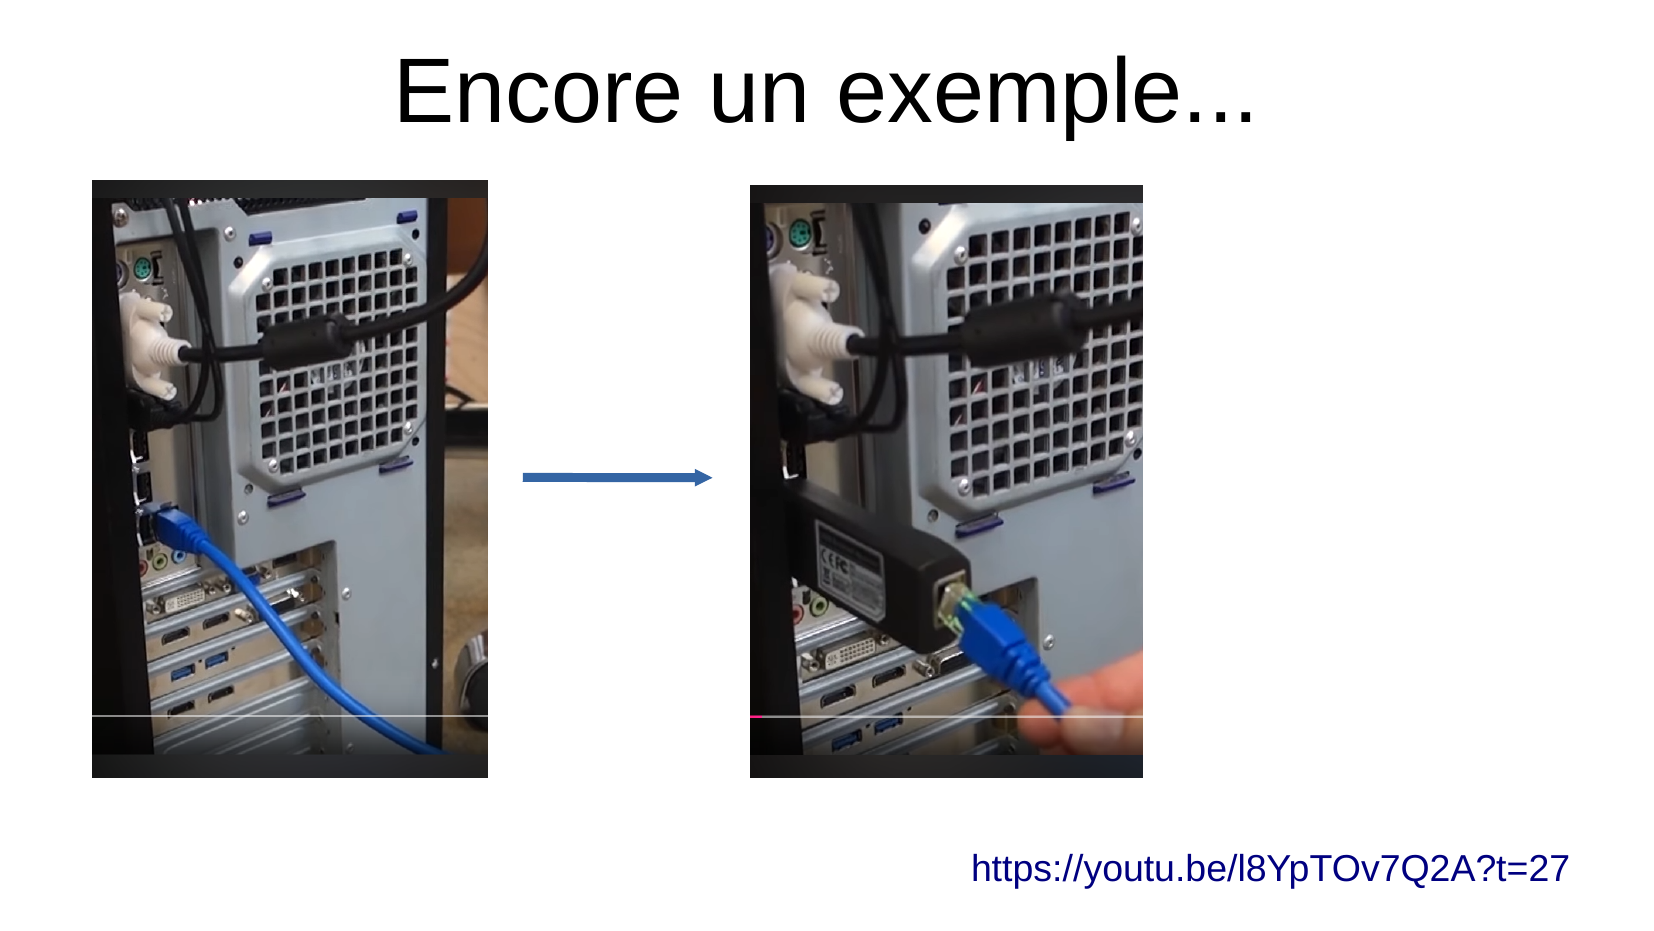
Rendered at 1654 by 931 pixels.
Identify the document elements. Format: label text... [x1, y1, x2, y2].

picture [750, 185, 1143, 778]
picture [92, 180, 488, 778]
text_box https://youtu.be/l8YpTOv7Q2A?t=27 [956, 840, 1613, 898]
title Encore un exemple... [82, 13, 1571, 169]
